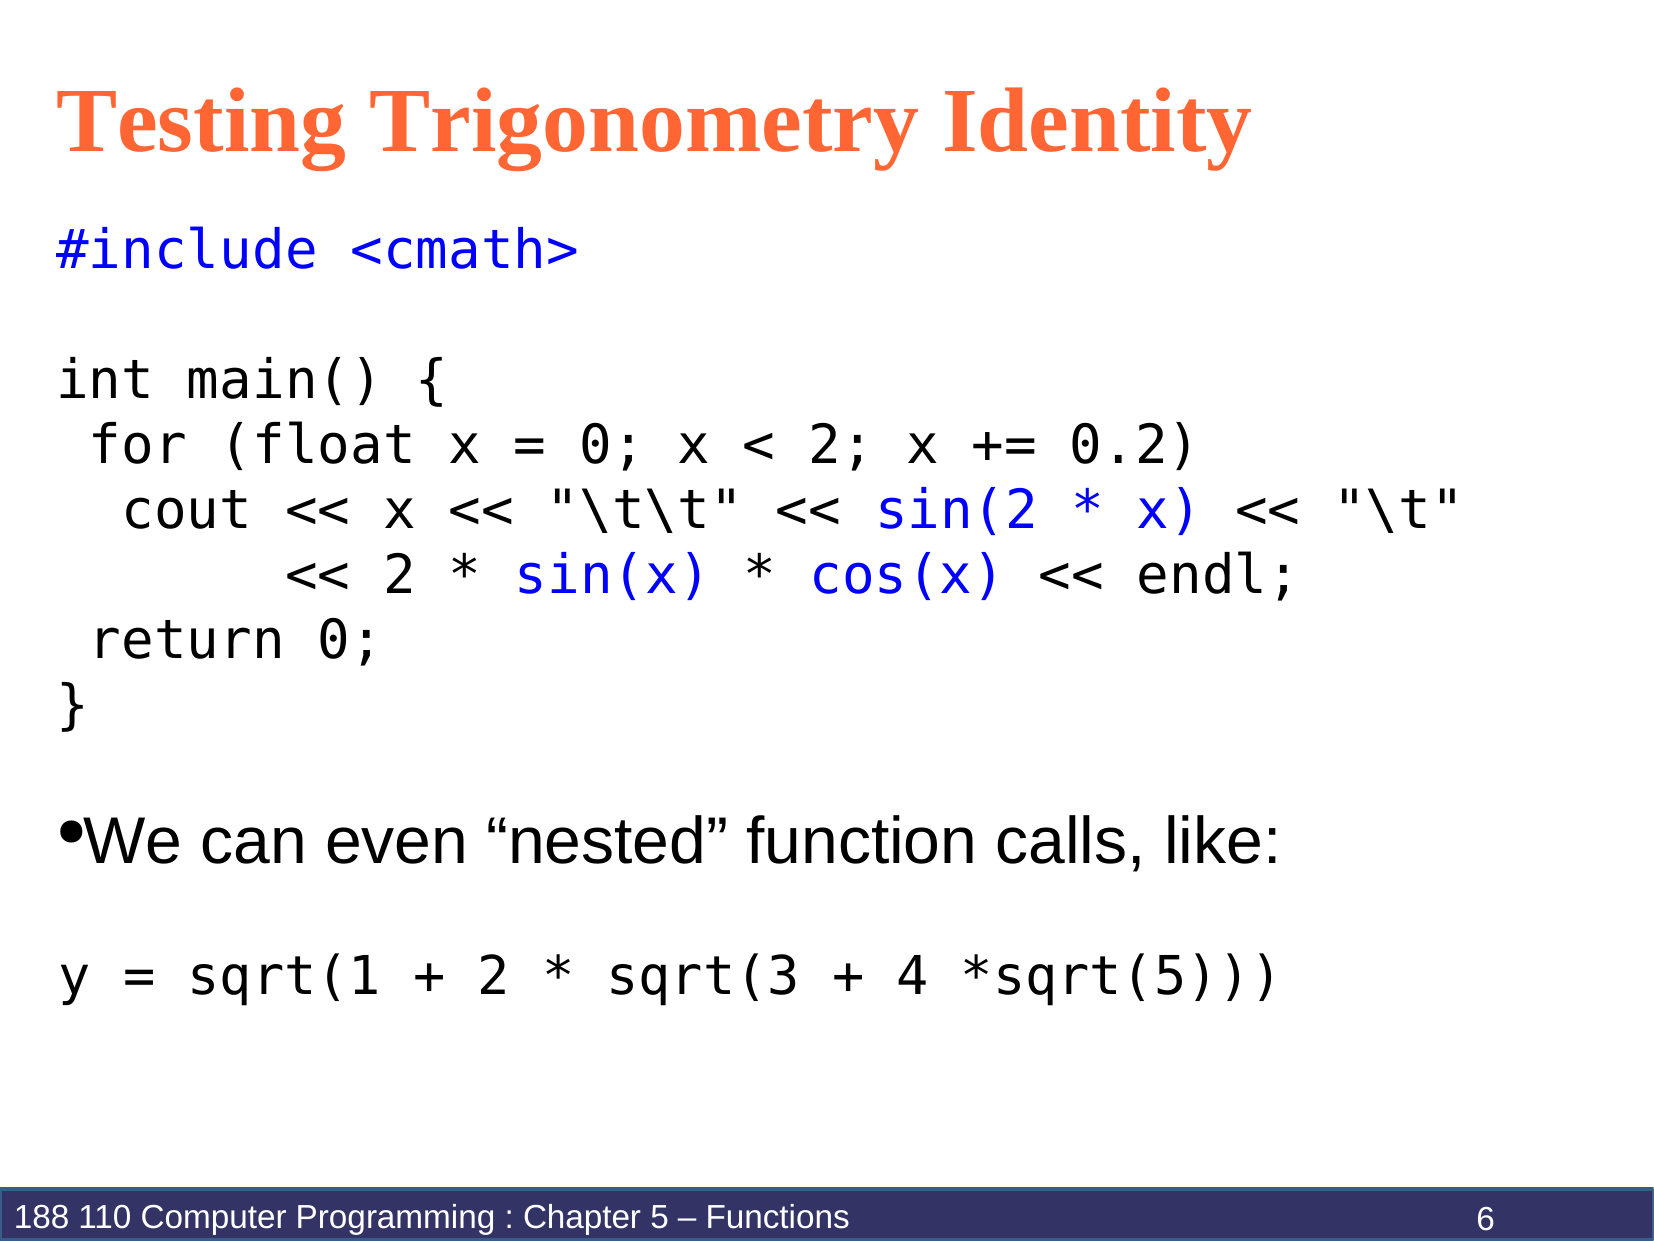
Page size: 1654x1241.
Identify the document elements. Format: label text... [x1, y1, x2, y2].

list #include <cmath> int main() { for (float x = 0; x < 2; x += 0.2) cout << x << "\t\t" << sin(2 * x) << "\t" << 2 * sin(x) * cos(x) << endl; return 0; } [56, 214, 1625, 945]
title Testing Trigonometry Identity [55, 46, 1591, 182]
list We can even “nested” function calls, like: y = sqrt(1 + 2 * sqrt(3 + 4 *sqrt(5))) [59, 797, 1594, 997]
